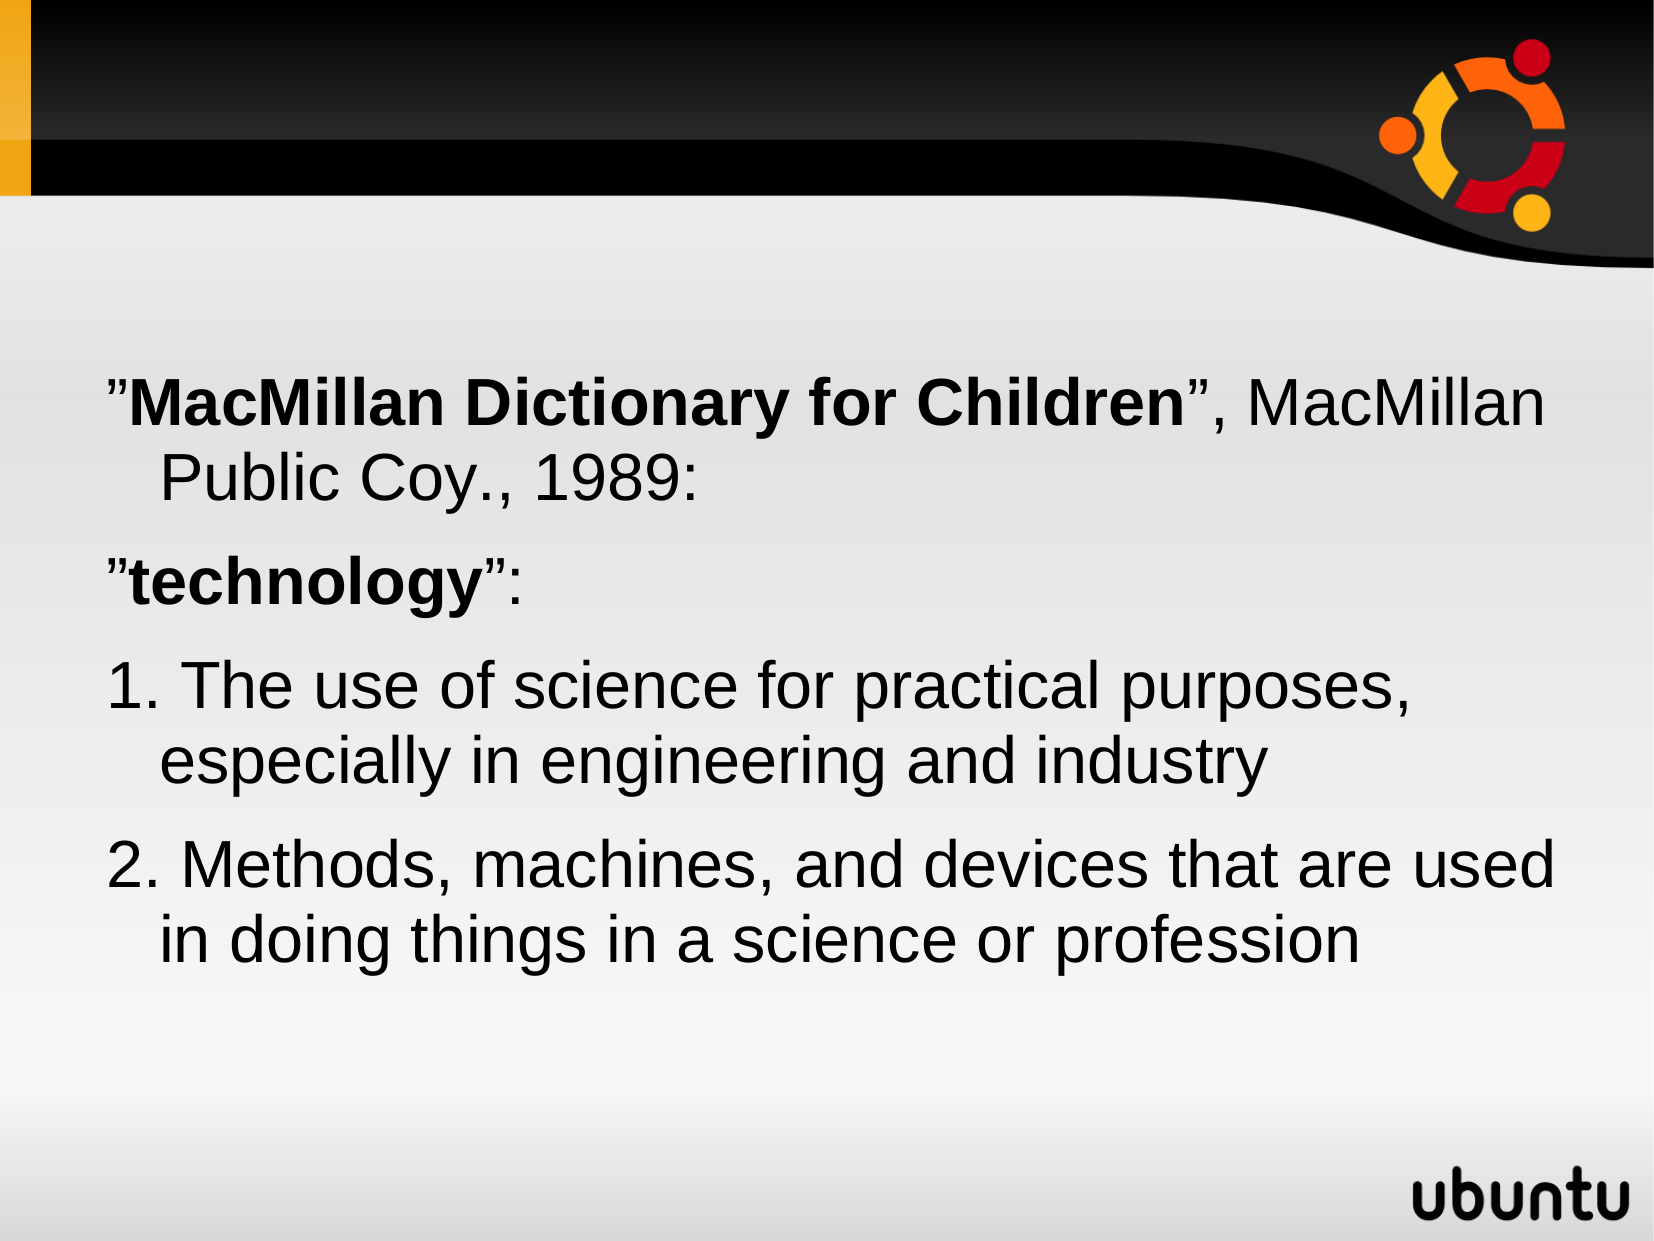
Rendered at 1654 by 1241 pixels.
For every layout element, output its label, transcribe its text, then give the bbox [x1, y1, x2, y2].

picture [0, 0, 1654, 1241]
list ”MacMillan Dictionary for Children”, MacMillan Public Coy., 1989: ”technology”: 1. The use of science for practical purposes, especially in engineering and industry 2. Methods, machines, and devices that are used in doing things in a science or profession [88, 365, 1577, 1081]
